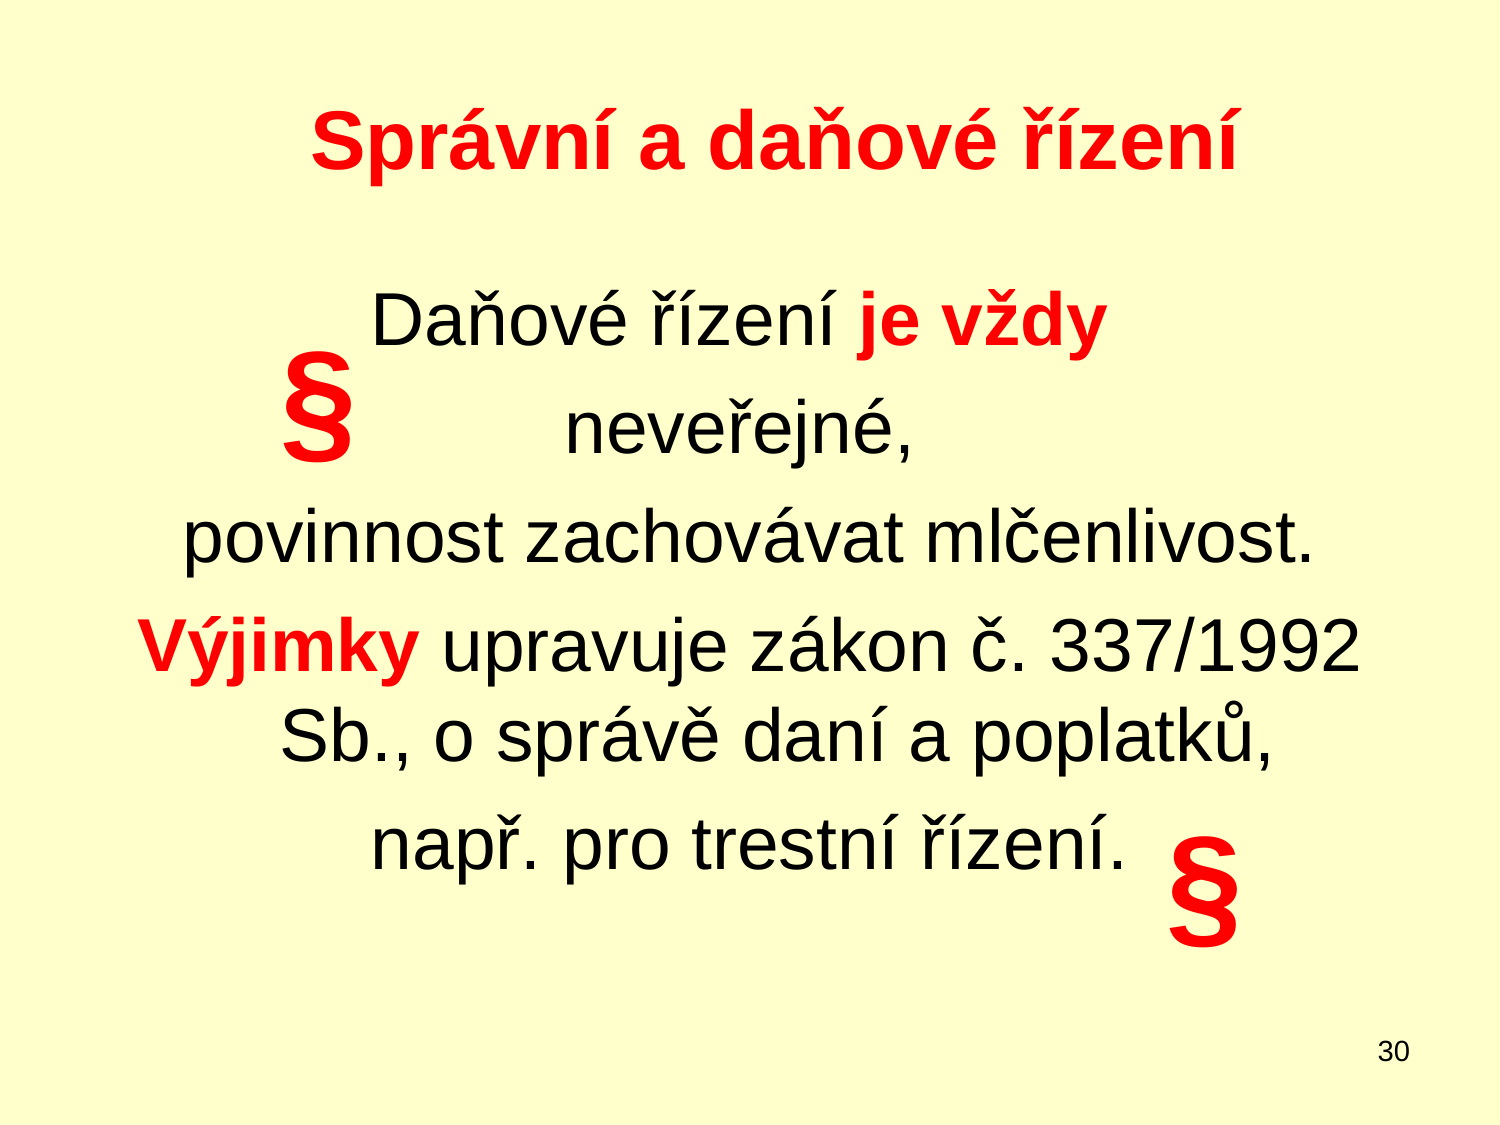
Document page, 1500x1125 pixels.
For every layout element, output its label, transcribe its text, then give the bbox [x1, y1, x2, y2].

list Daňové řízení je vždy neveřejné, povinnost zachovávat mlčenlivost. Výjimky upravuje zákon č. 337/1992 Sb., o správě daní a poplatků, např. pro trestní řízení. [75, 262, 1426, 1002]
text_box <číslo> [1074, 1024, 1426, 1103]
title Správní a daňové řízení [100, 42, 1451, 231]
text_box § [1151, 786, 1258, 968]
text_box § [265, 302, 372, 483]
